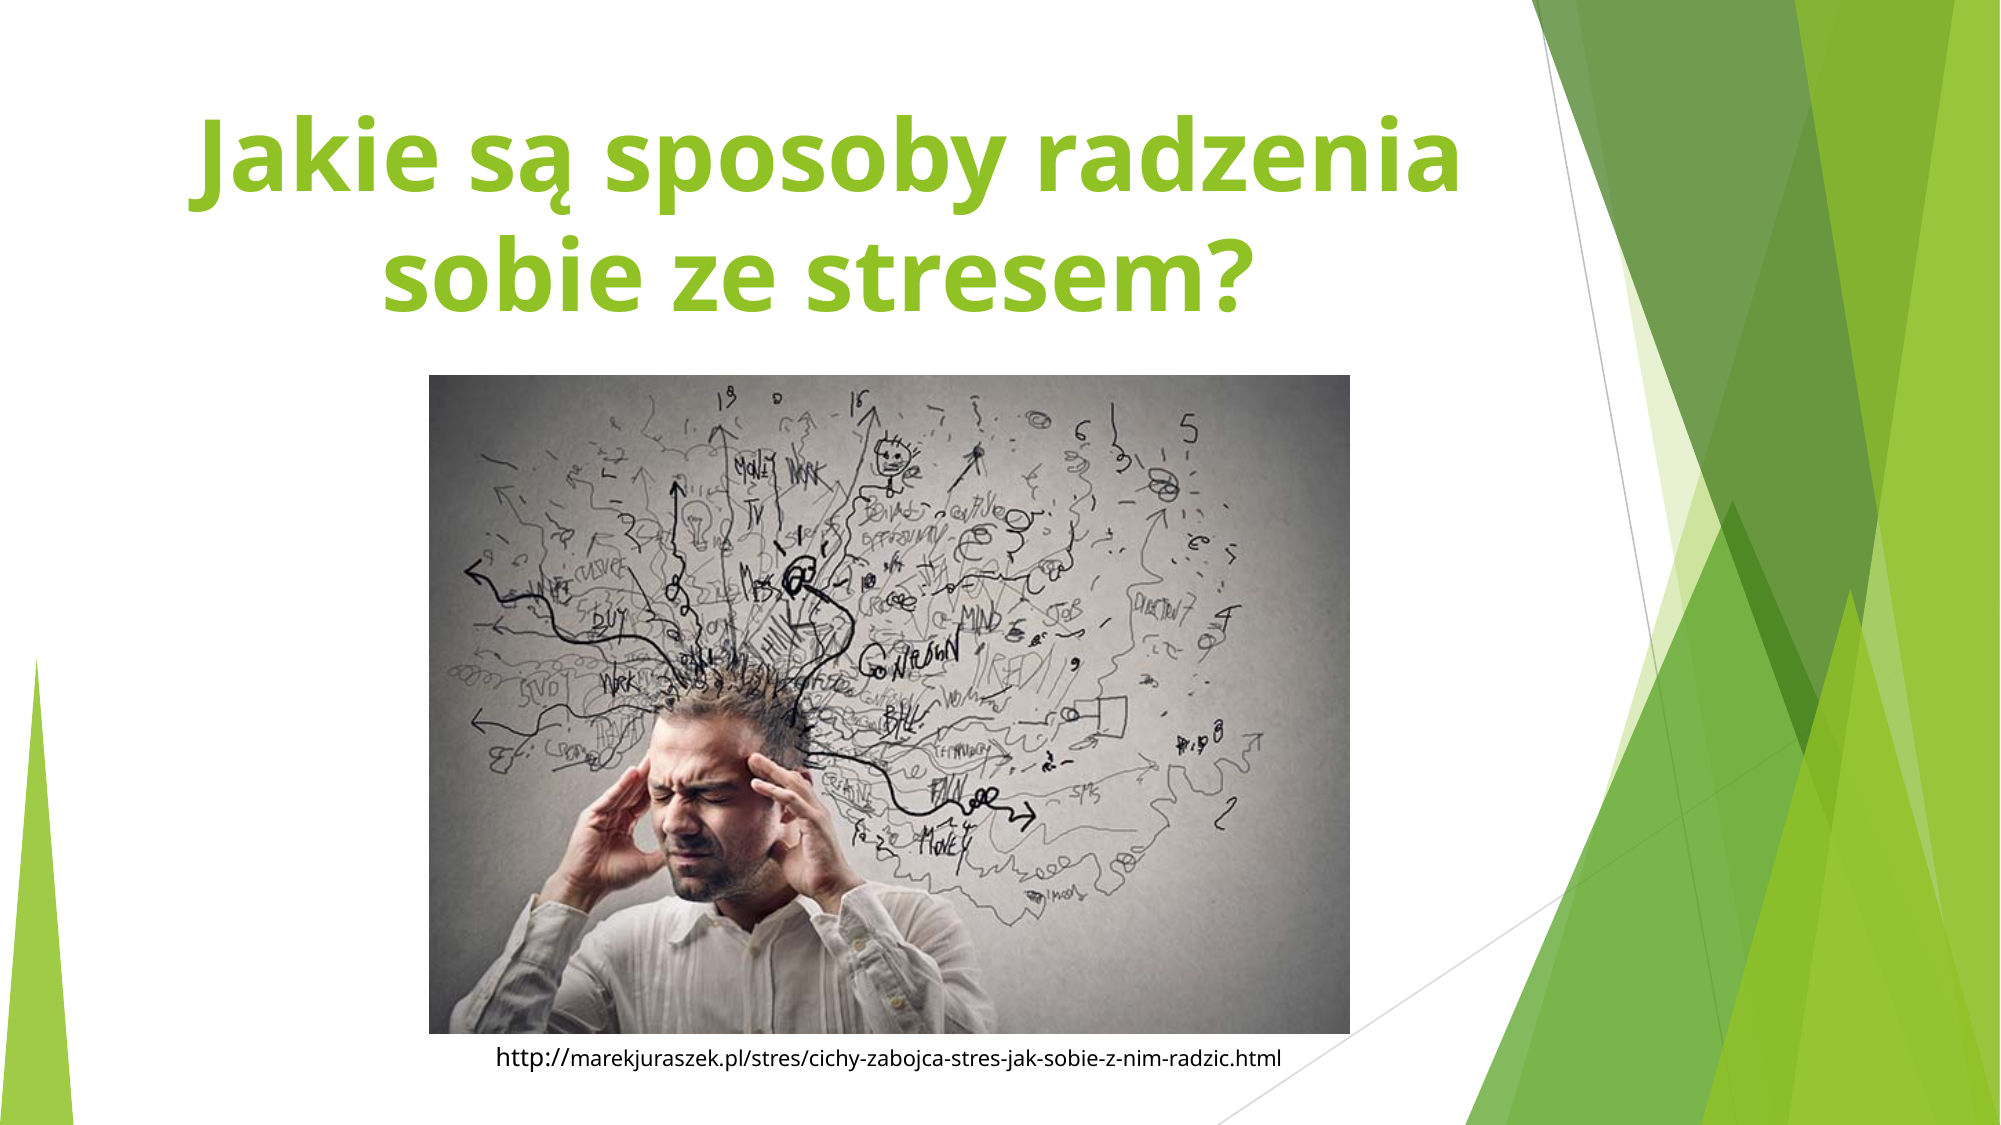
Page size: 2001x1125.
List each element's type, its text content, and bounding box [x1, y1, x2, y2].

text_box http://marekjuraszek.pl/stres/cichy-zabojca-stres-jak-sobie-z-nim-radzic.html [480, 1034, 1299, 1079]
picture [429, 375, 1350, 1034]
title Jakie są sposoby radzenia sobie ze stresem? [126, 83, 1537, 330]
